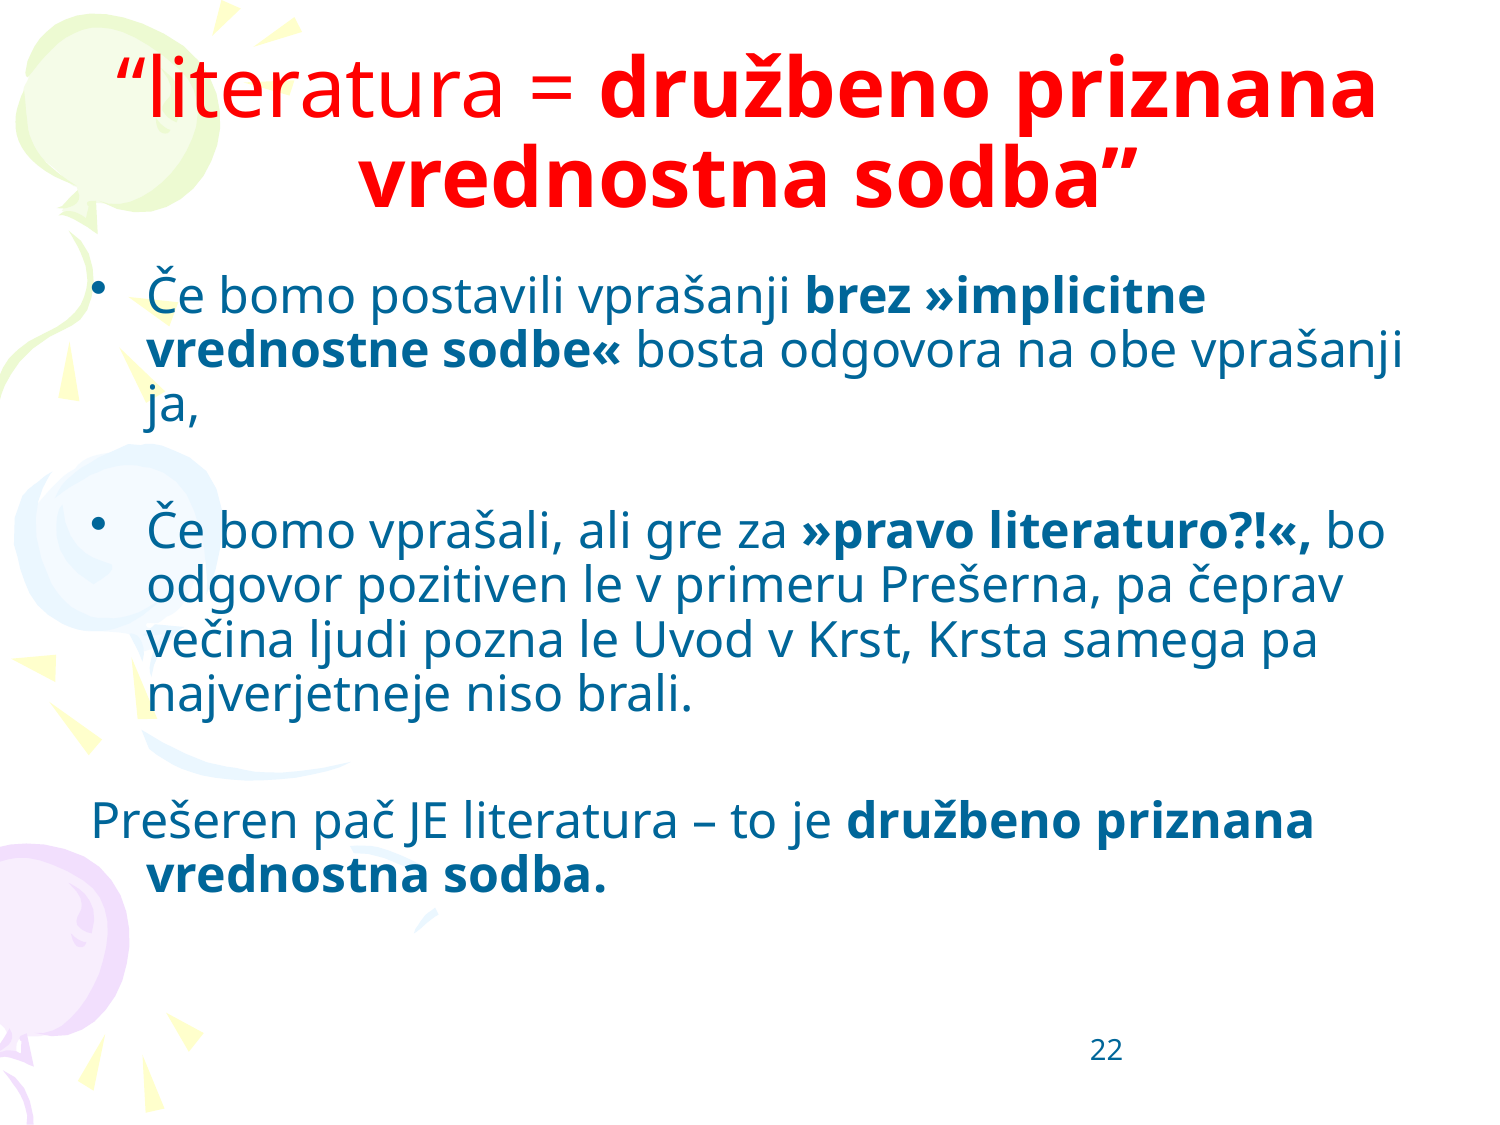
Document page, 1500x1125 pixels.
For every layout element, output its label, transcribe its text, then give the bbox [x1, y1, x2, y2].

title “literatura = družbeno priznana vrednostna sodba” [72, 16, 1425, 233]
slide_number <number> [1074, 1024, 1425, 1100]
list Če bomo postavili vprašanji brez »implicitne vrednostne sodbe« bosta odgovora na obe vprašanji ja, Če bomo vprašali, ali gre za »pravo literaturo?!«, bo odgovor pozitiven le v primeru Prešerna, pa čeprav večina ljudi pozna le Uvod v Krst, Krsta samega pa najverjetneje niso brali. Prešeren pač JE literatura – to je družbeno priznana vrednostna sodba. [75, 262, 1425, 994]
